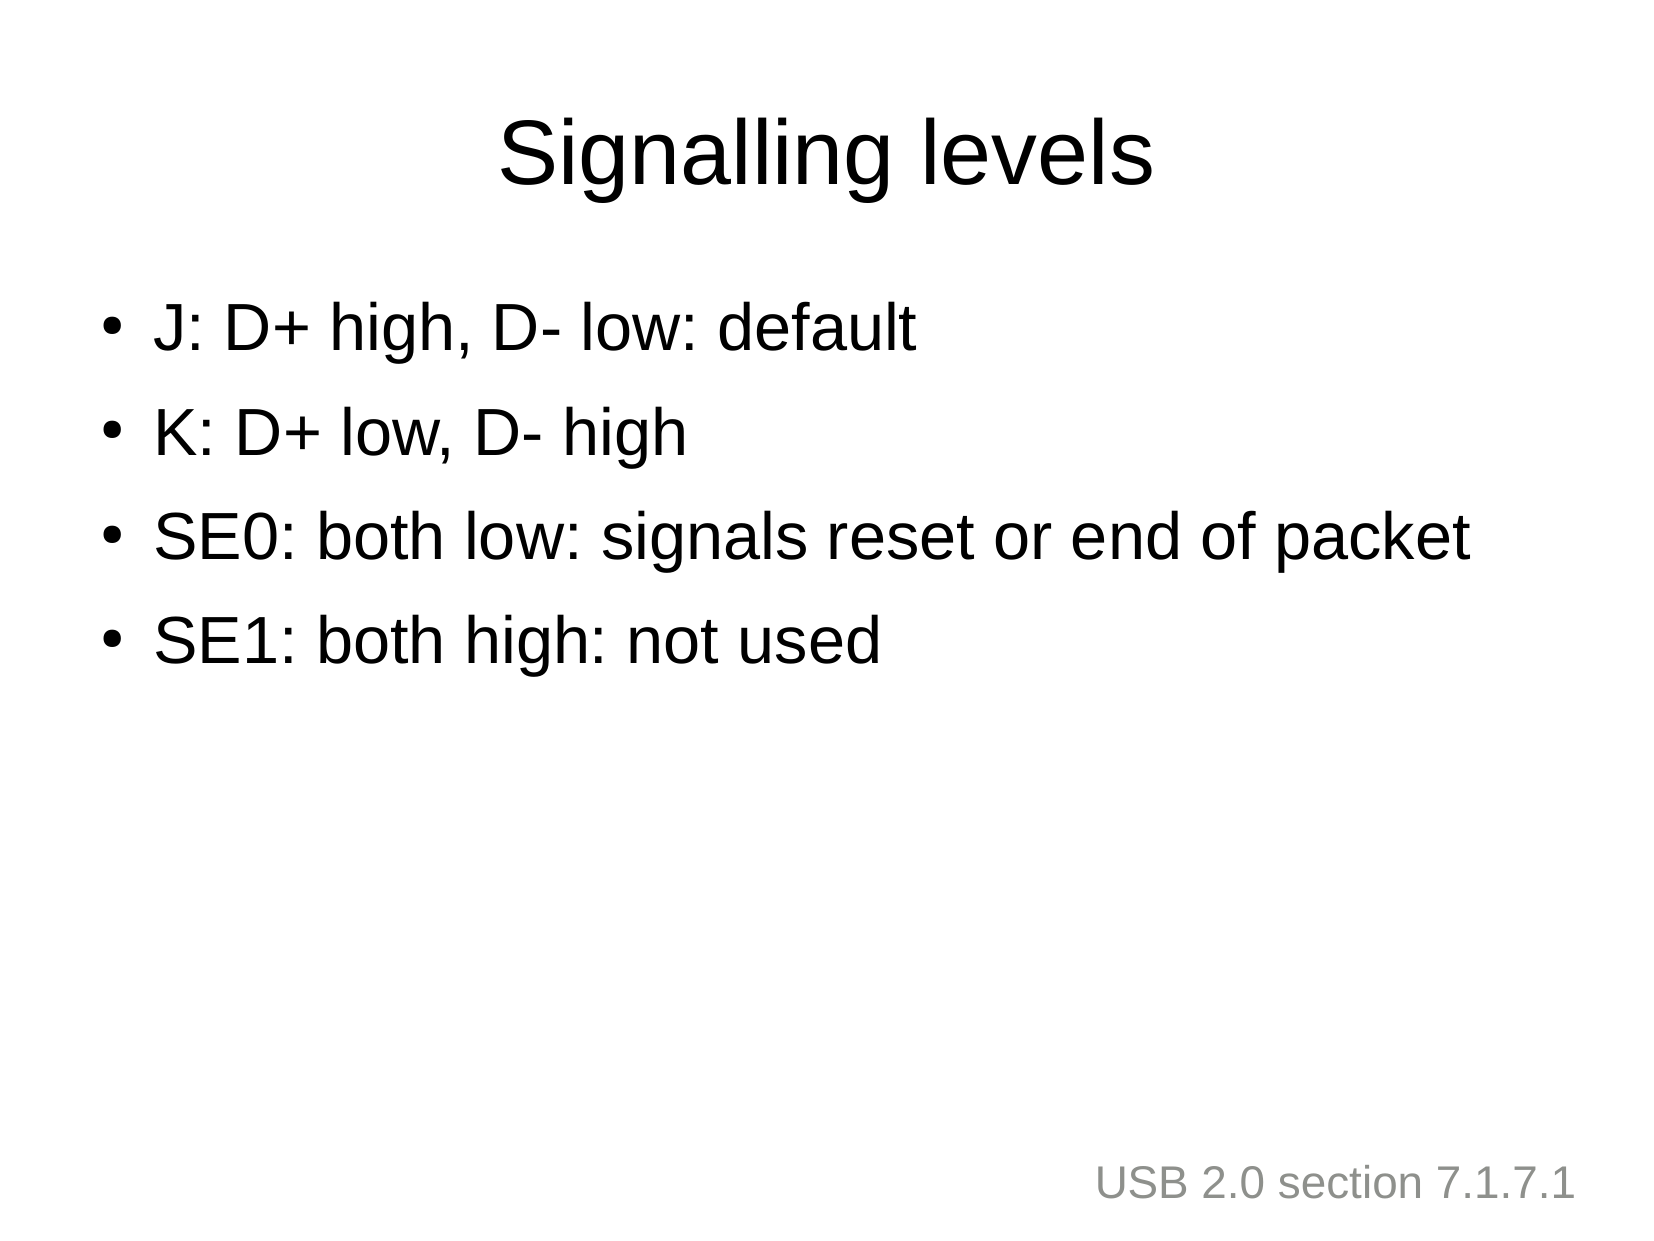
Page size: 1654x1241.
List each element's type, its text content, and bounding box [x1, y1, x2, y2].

list J: D+ high, D- low: default K: D+ low, D- high SE0: both low: signals reset or end of packet SE1: both high: not used [82, 290, 1571, 1010]
title Signalling levels [82, 49, 1571, 257]
text_box USB 2.0 section 7.1.7.1 [1080, 1149, 1636, 1231]
